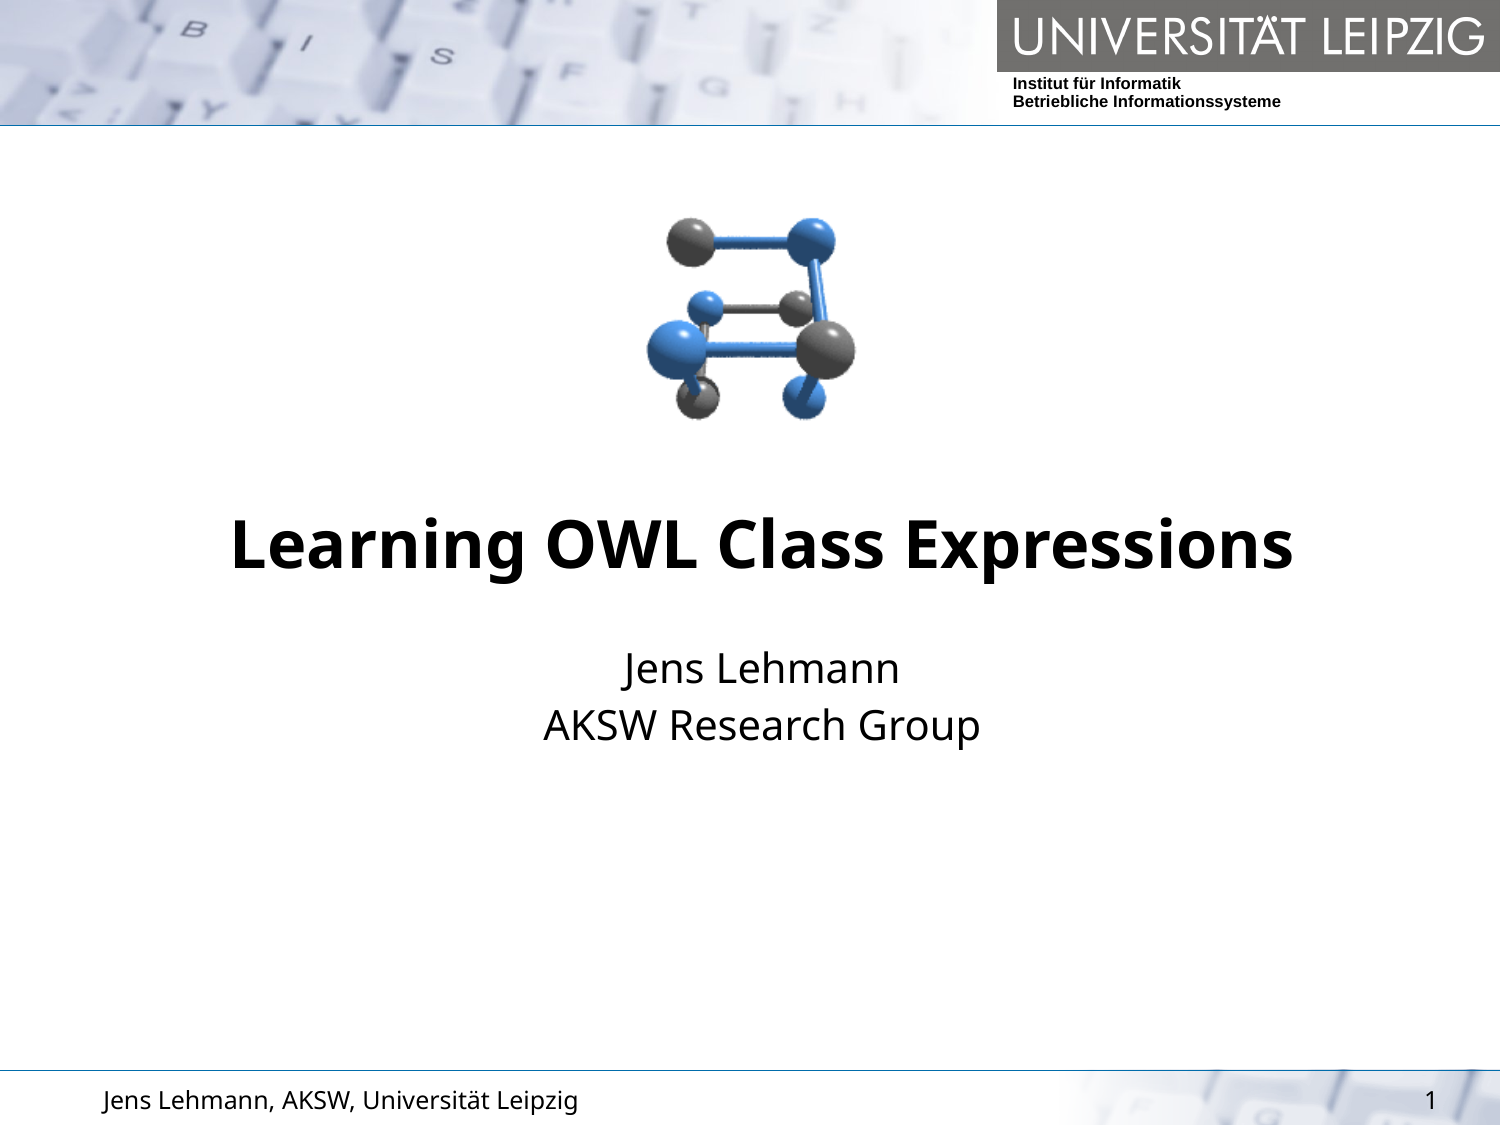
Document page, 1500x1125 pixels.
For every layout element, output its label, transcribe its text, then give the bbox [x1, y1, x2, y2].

picture [0, 0, 1500, 125]
picture [1057, 1071, 1500, 1125]
title Learning OWL Class Expressions Jens Lehmann AKSW Research Group [125, 513, 1401, 782]
picture [501, 137, 1002, 513]
